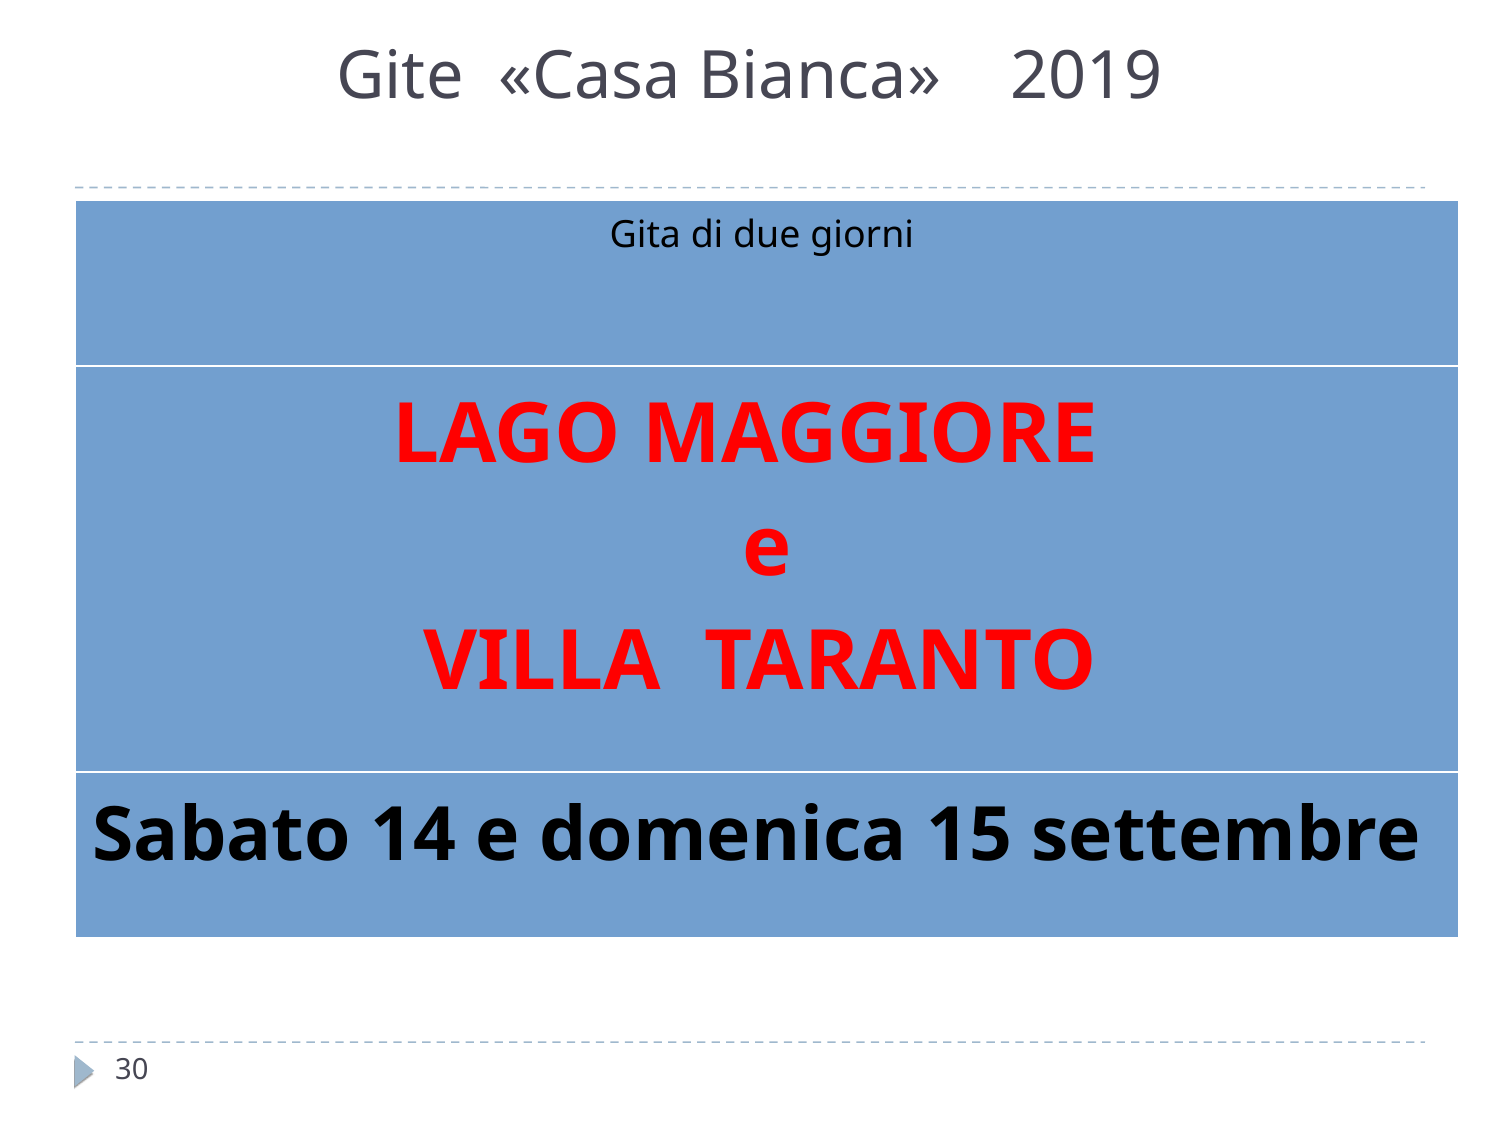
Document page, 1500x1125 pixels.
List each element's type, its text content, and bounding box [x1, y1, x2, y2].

slide_number <numero> [100, 1042, 426, 1103]
table_cell LAGO MAGGIORE e VILLA TARANTO [76, 367, 1458, 771]
table_header Gita di due giorni [76, 201, 1458, 365]
title Gite «Casa Bianca» 2019 [75, 24, 1425, 126]
table_cell Sabato 14 e domenica 15 settembre [76, 773, 1458, 937]
footer [475, 1042, 1051, 1103]
